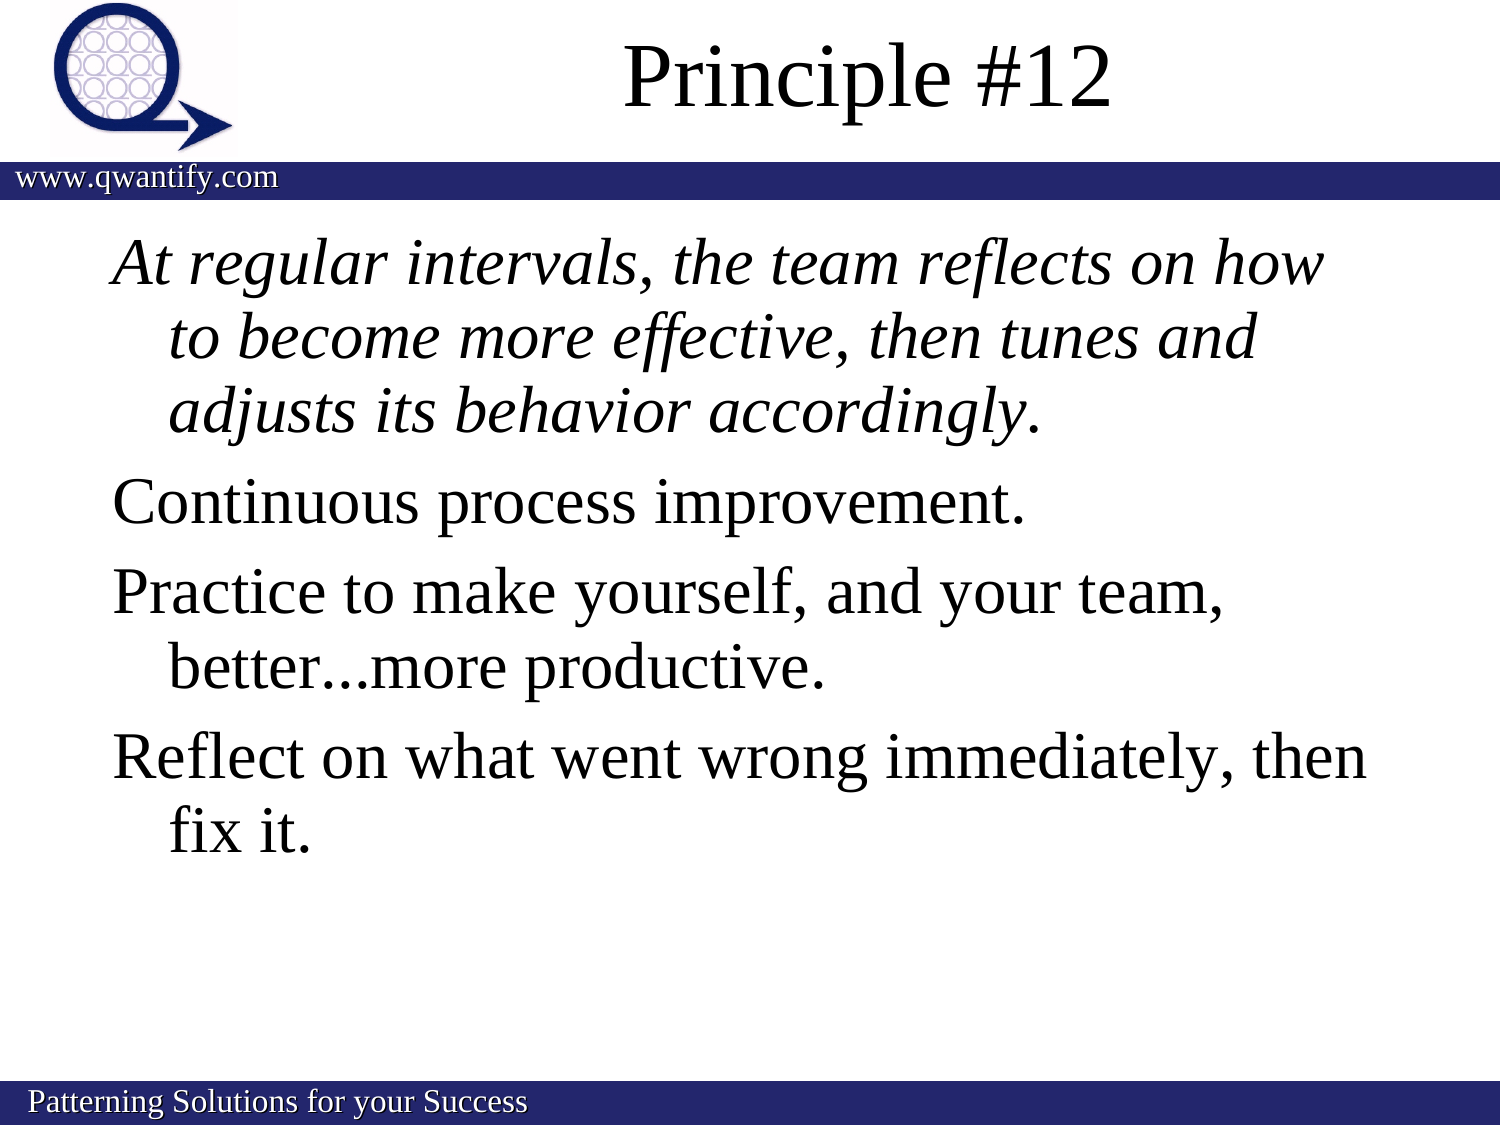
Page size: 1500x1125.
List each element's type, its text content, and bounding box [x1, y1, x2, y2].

picture [50, 0, 238, 157]
title Principle #12 [287, 0, 1450, 193]
picture [0, 1081, 1500, 1125]
picture [0, 162, 1500, 200]
list At regular intervals, the team reflects on how to become more effective, then tunes and adjusts its behavior accordingly. Continuous process improvement. Practice to make yourself, and your team, better...more productive. Reflect on what went wrong immediately, then fix it. [112, 224, 1388, 1076]
